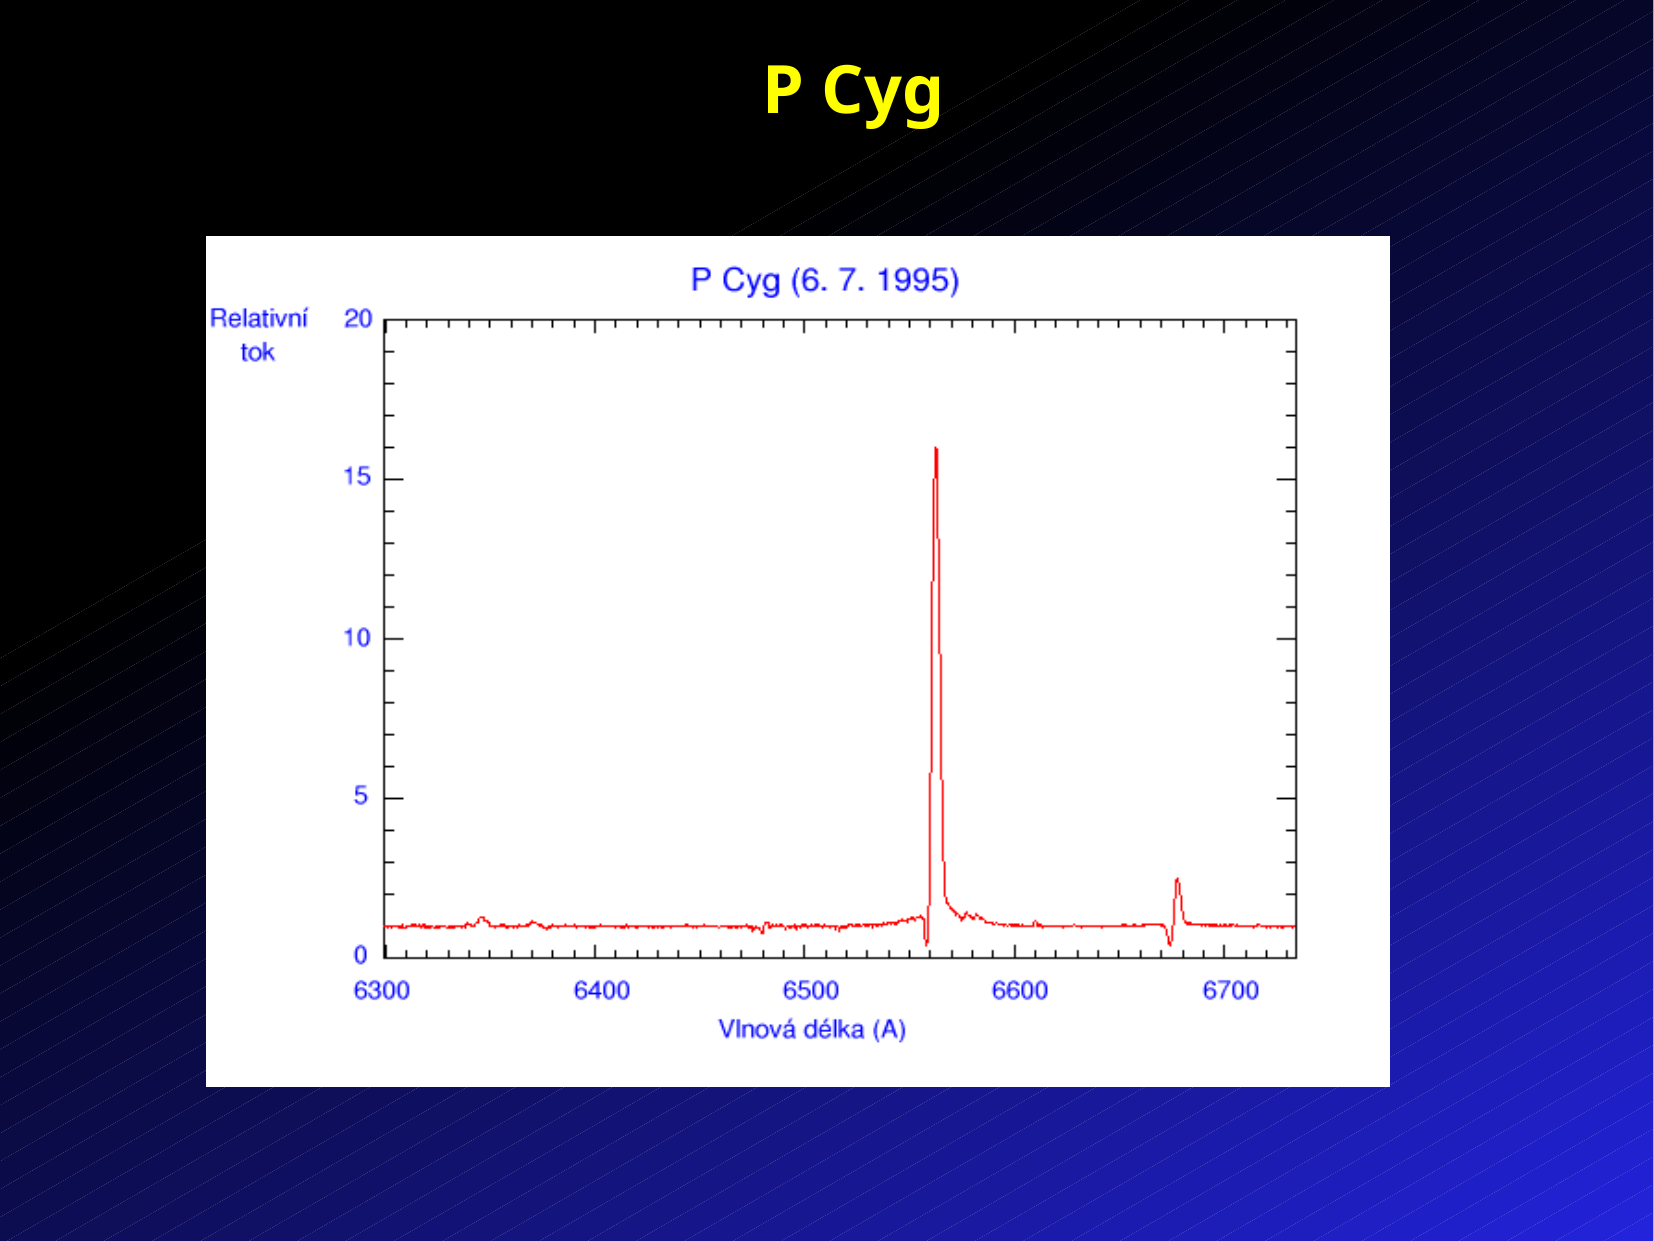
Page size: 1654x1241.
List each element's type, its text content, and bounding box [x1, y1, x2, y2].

title P Cyg [118, 27, 1607, 148]
picture [206, 236, 1390, 1087]
